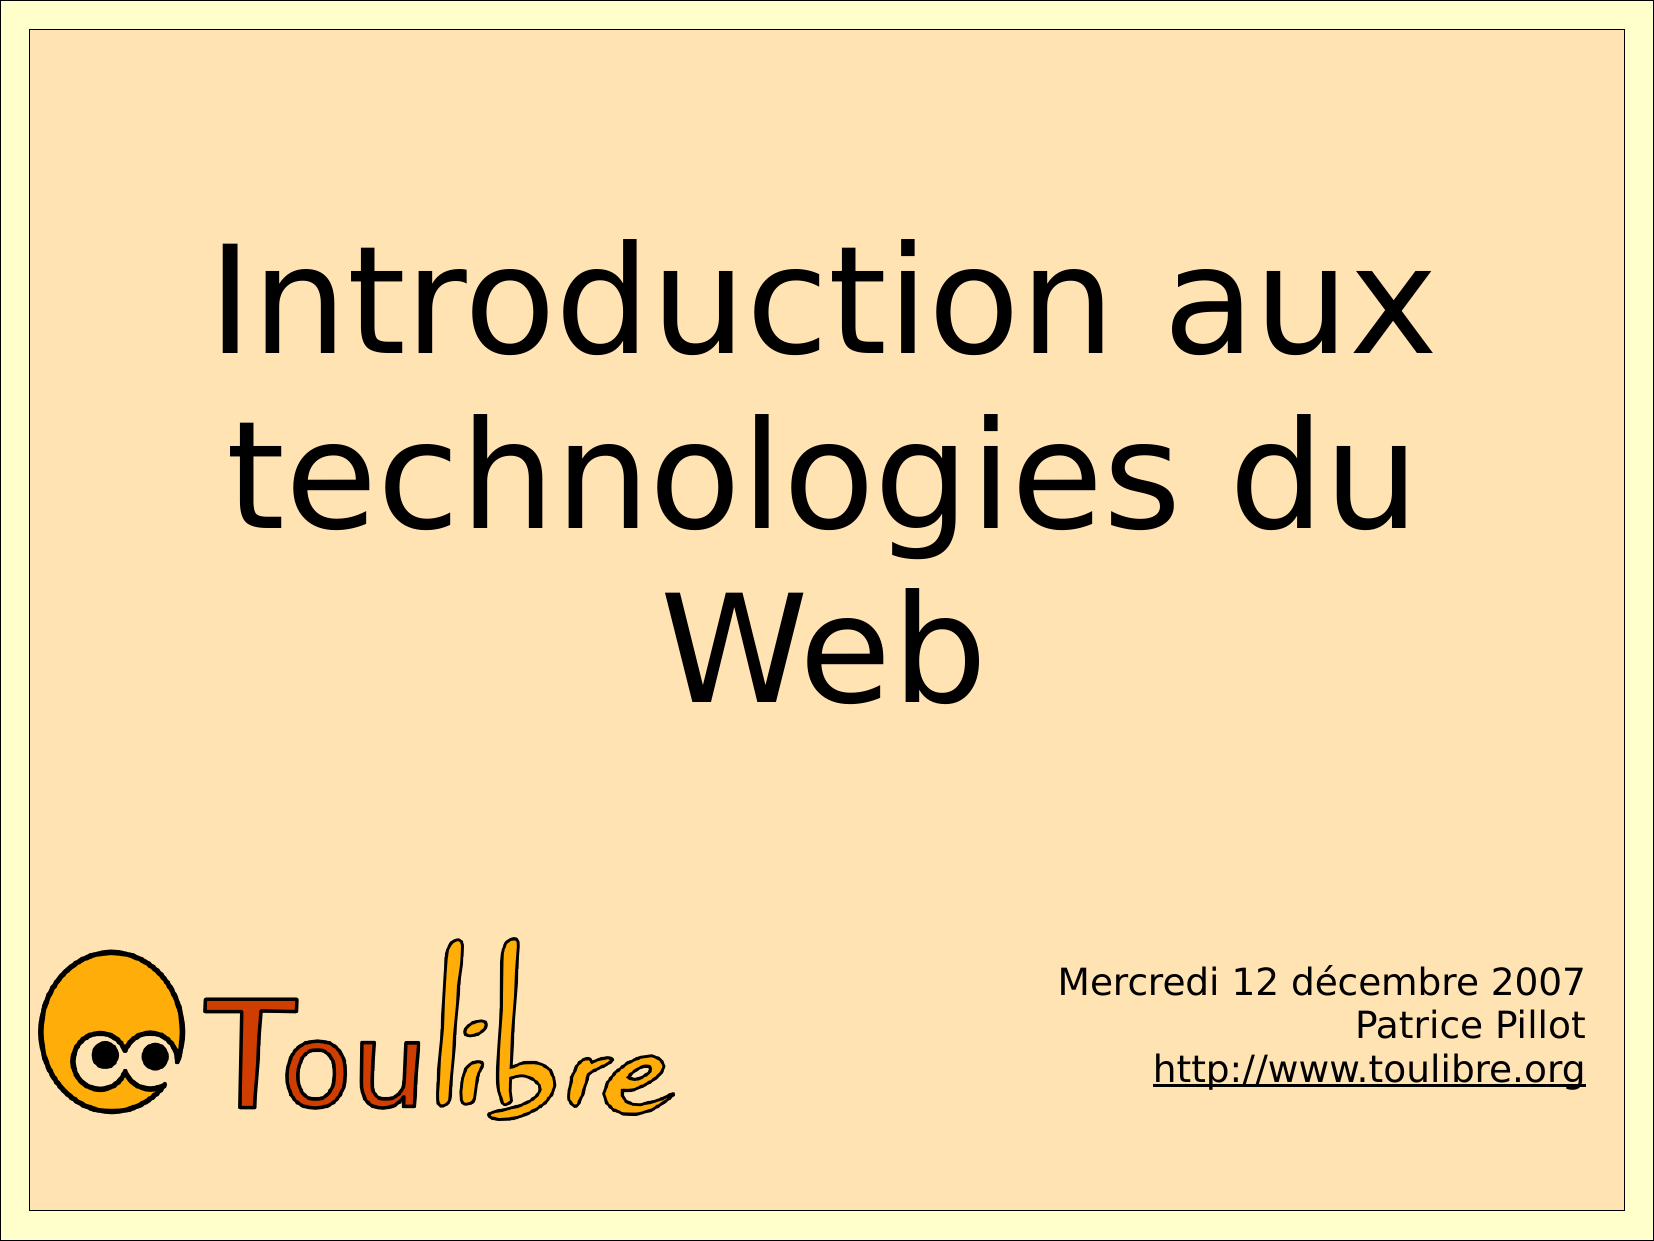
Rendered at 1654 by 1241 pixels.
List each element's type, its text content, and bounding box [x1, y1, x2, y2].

picture [38, 937, 675, 1121]
text_box Mercredi 12 décembre 2007 Patrice Pillot http://www.toulibre.org [675, 952, 1601, 1099]
text_box Introduction aux technologies du Web [70, 206, 1577, 746]
